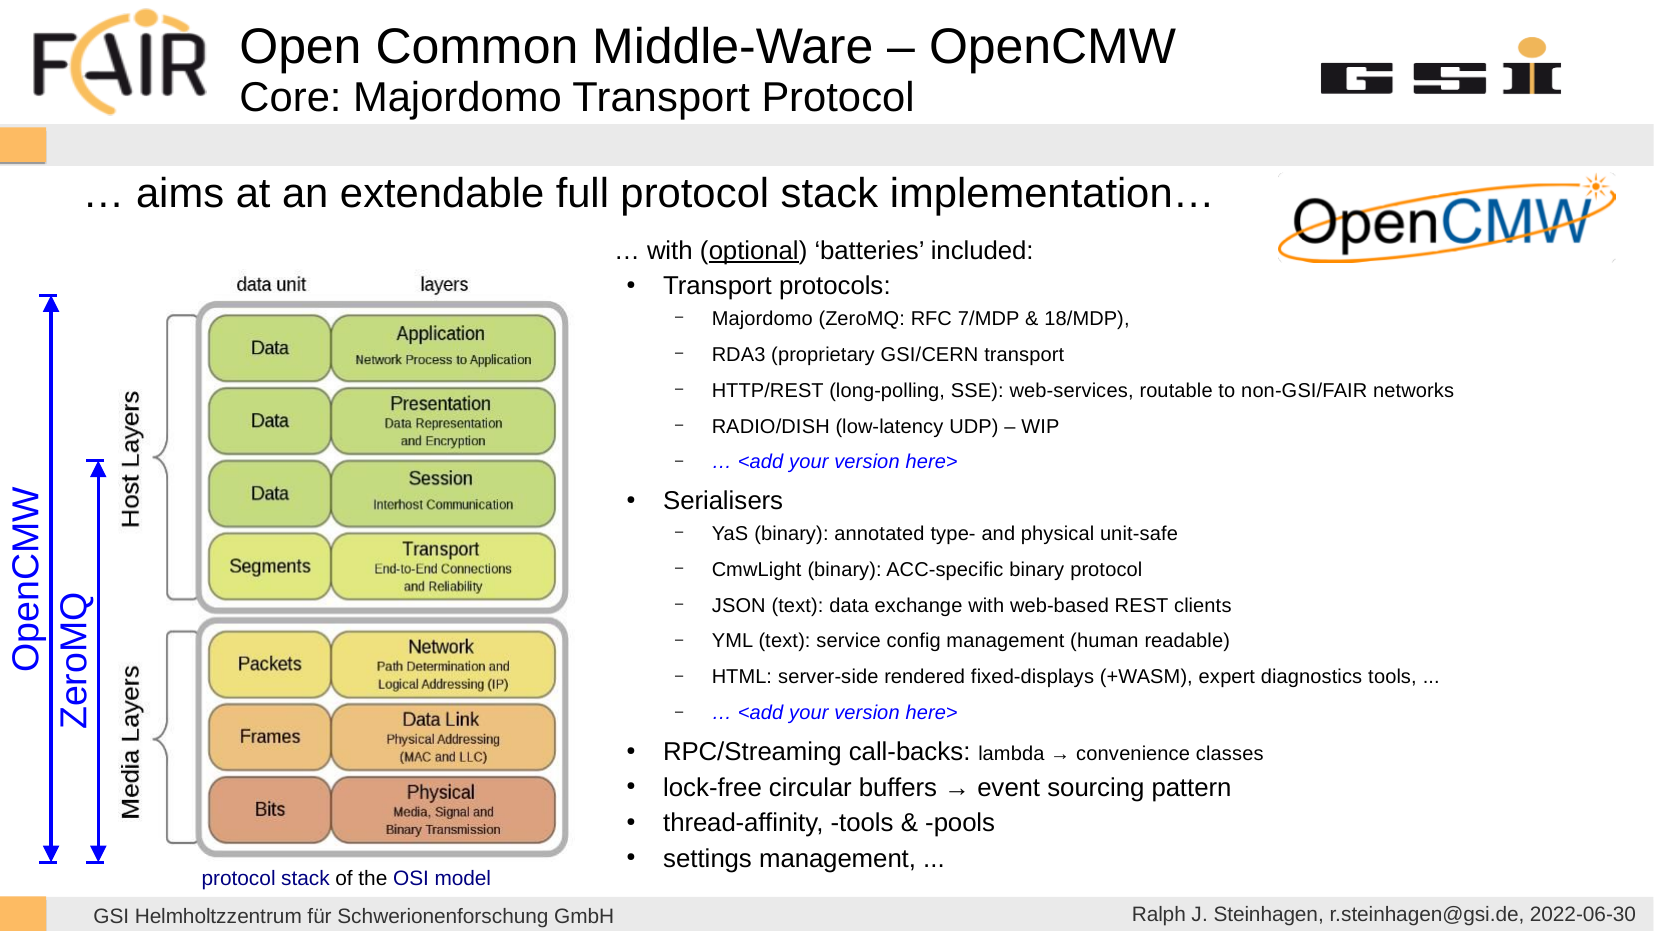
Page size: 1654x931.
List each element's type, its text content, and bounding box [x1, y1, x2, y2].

text_box protocol stack of the OSI model [186, 859, 522, 898]
list … with (optional) ‘batteries’ included: Transport protocols: Majordomo (ZeroMQ: RFC 7/MDP & 18/MDP), RDA3 (proprietary GSI/CERN transport HTTP/REST (long-polling, SSE): web-services, routable to non-GSI/FAIR networks RADIO/DISH (low-latency UDP) – WIP … <add your version here> Serialisers YaS (binary): annotated type- and physical unit-safe CmwLight (binary): ACC-specific binary protocol JSON (text): data exchange with web-based REST clients YML (text): service config management (human readable) HTML: server-side rendered fixed-displays (+WASM), expert diagnostics tools, ... … <add your version here> RPC/Streaming call-backs: lambda → convenience classes lock-free circular buffers → event sourcing pattern thread-affinity, -tools & -pools settings management, ... [614, 236, 1571, 875]
picture [1319, 35, 1564, 97]
picture [1278, 172, 1616, 263]
list … aims at an extendable full protocol stack implementation… [82, 169, 1627, 234]
title Open Common Middle-Ware – OpenCMW Core: Majordomo Transport Protocol [239, 17, 1223, 122]
picture [33, 7, 207, 117]
picture [110, 269, 595, 886]
